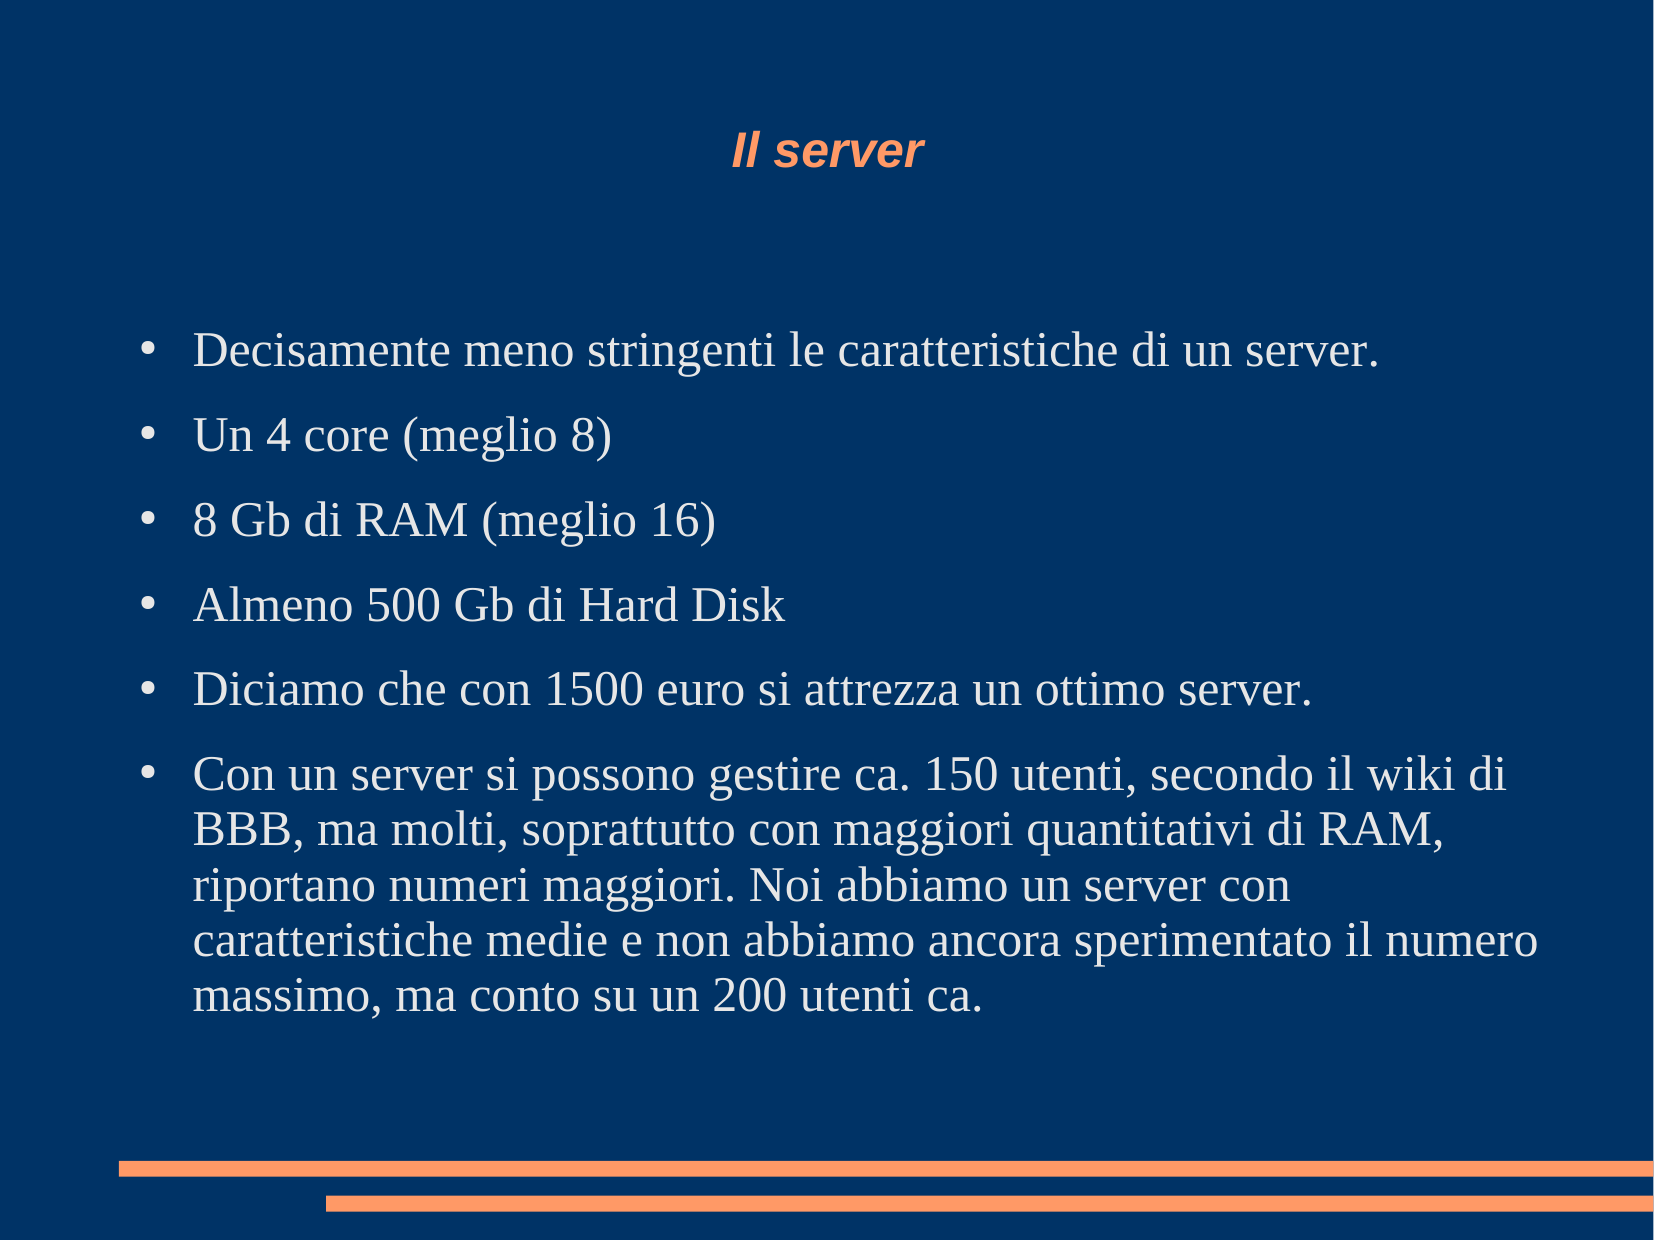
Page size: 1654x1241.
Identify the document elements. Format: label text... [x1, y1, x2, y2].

list Decisamente meno stringenti le caratteristiche di un server. Un 4 core (meglio 8) 8 Gb di RAM (meglio 16) Almeno 500 Gb di Hard Disk Diciamo che con 1500 euro si attrezza un ottimo server. Con un server si possono gestire ca. 150 utenti, secondo il wiki di BBB, ma molti, soprattutto con maggiori quantitativi di RAM, riportano numeri maggiori. Noi abbiamo un server con caratteristiche medie e non abbiamo ancora sperimentato il numero massimo, ma conto su un 200 utenti ca. [121, 322, 1561, 1132]
title Il server [121, 46, 1534, 254]
